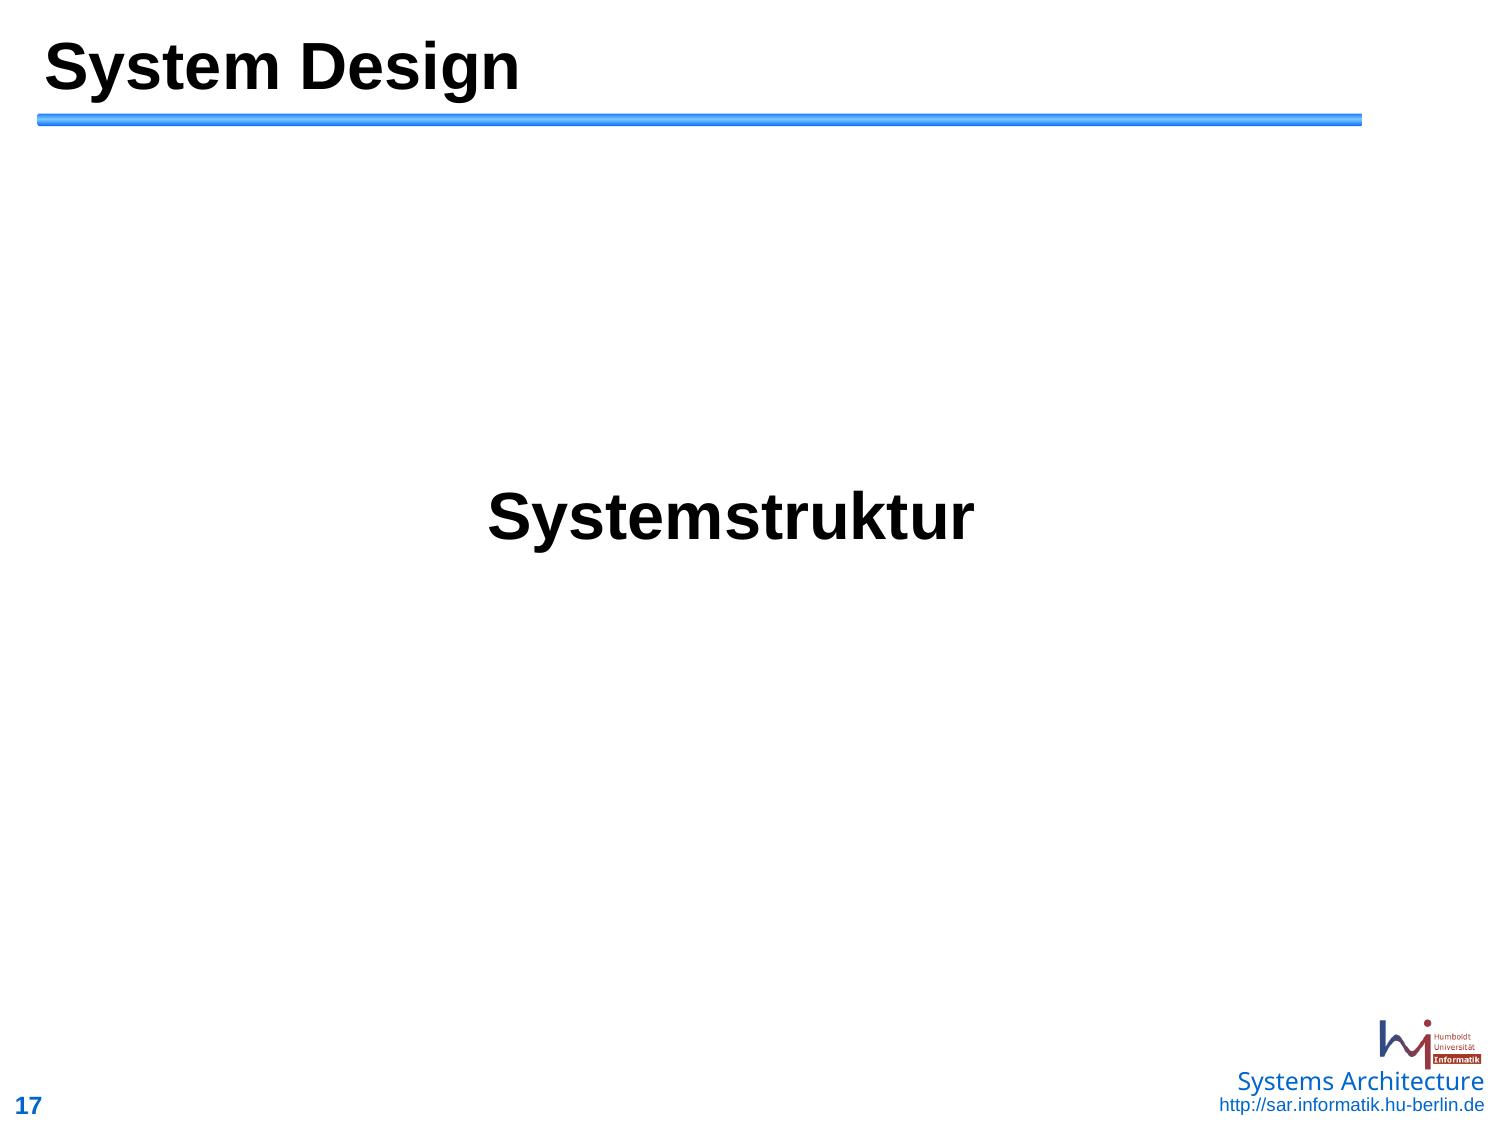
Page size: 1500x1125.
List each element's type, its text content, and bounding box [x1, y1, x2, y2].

picture [1376, 1016, 1483, 1071]
title System Design [29, 20, 1500, 114]
text_box Systemstruktur [472, 471, 992, 562]
